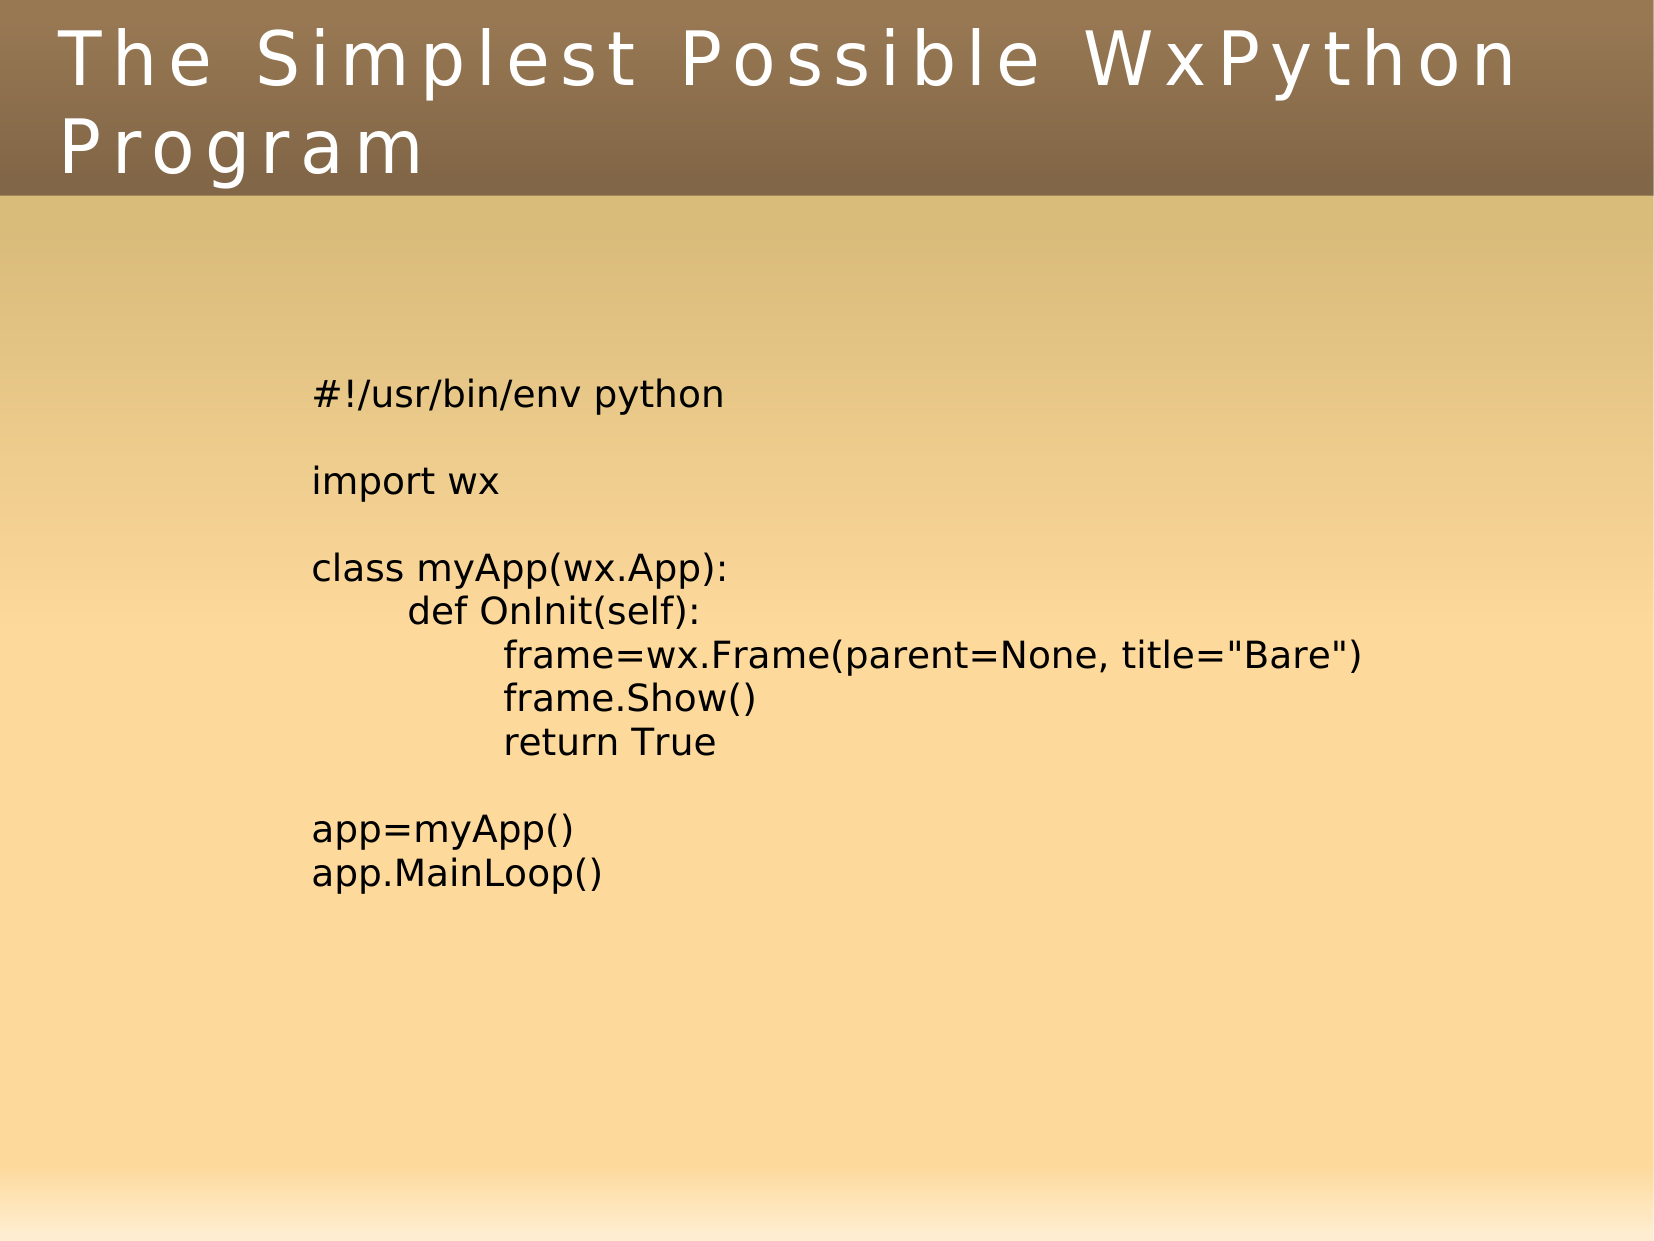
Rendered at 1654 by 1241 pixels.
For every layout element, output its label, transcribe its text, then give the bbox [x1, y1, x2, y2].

title The Simplest Possible WxPython Program [59, 16, 1595, 191]
picture [0, 0, 1654, 1241]
text_box #!/usr/bin/env python import wx class myApp(wx.App): def OnInit(self): frame=wx.Frame(parent=None, title="Bare") frame.Show() return True app=myApp() app.MainLoop() [296, 365, 1379, 903]
